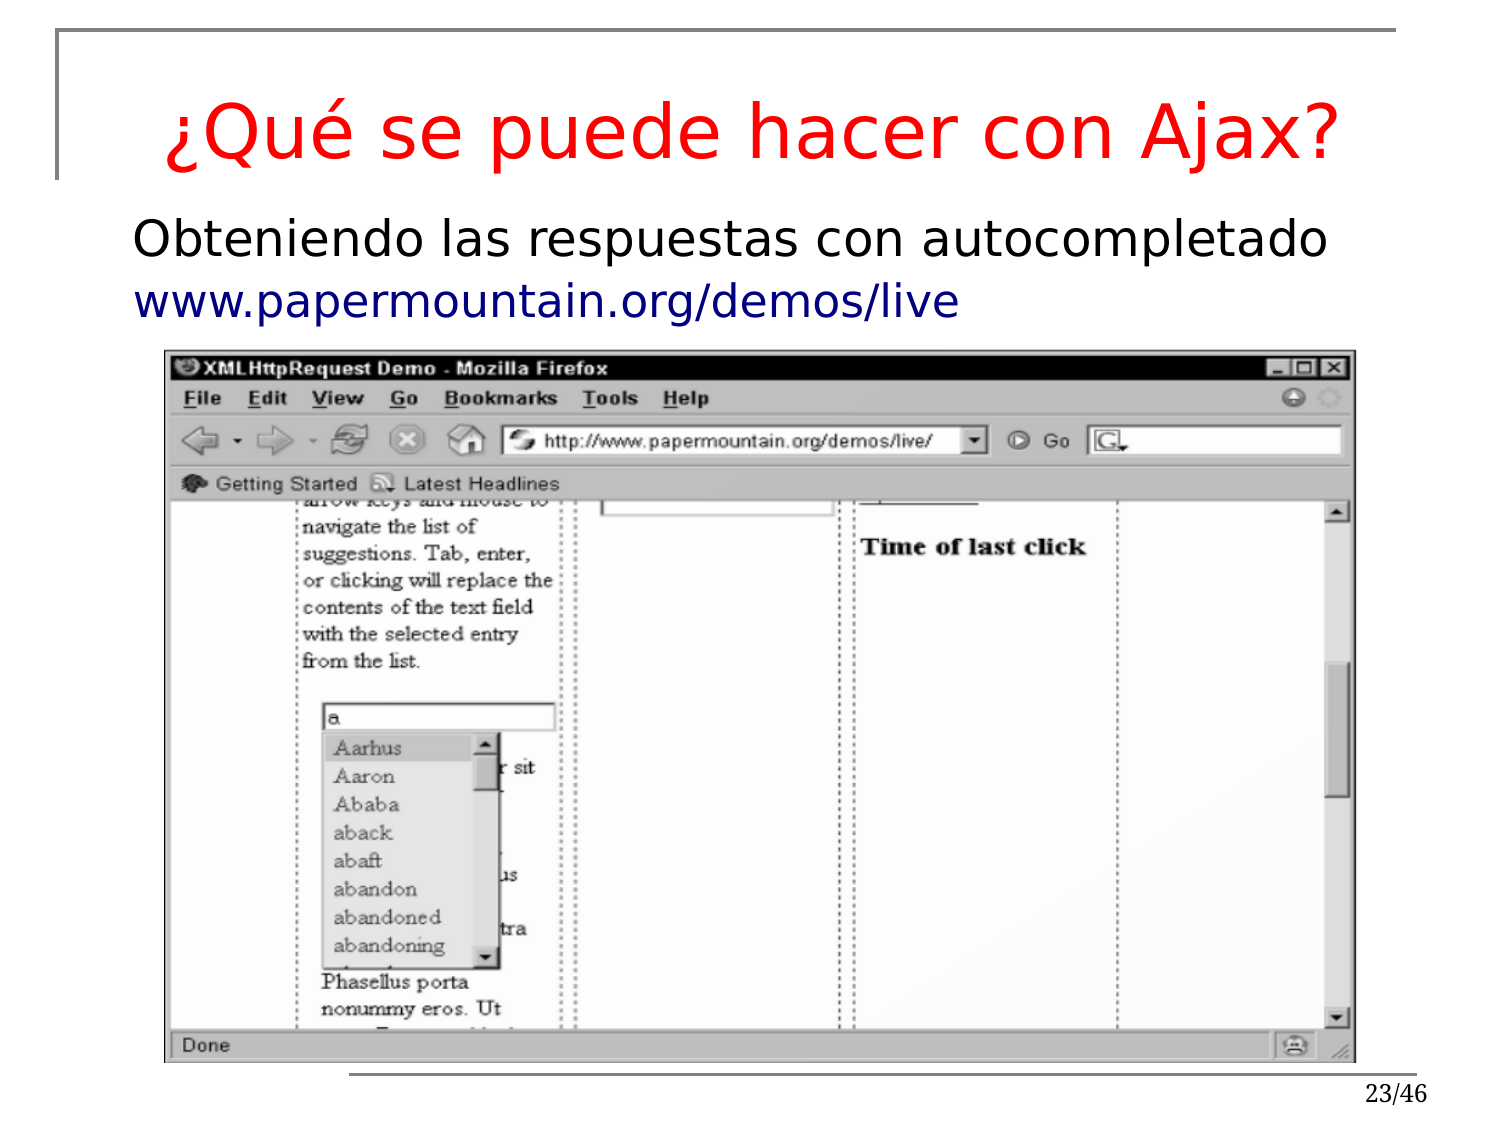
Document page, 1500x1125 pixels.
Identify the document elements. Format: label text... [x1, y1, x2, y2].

title ¿Qué se puede hacer con Ajax? [59, 59, 1447, 207]
list Obteniendo las respuestas con autocompletado www.papermountain.org/demos/live [118, 206, 1388, 341]
picture [164, 348, 1359, 1063]
